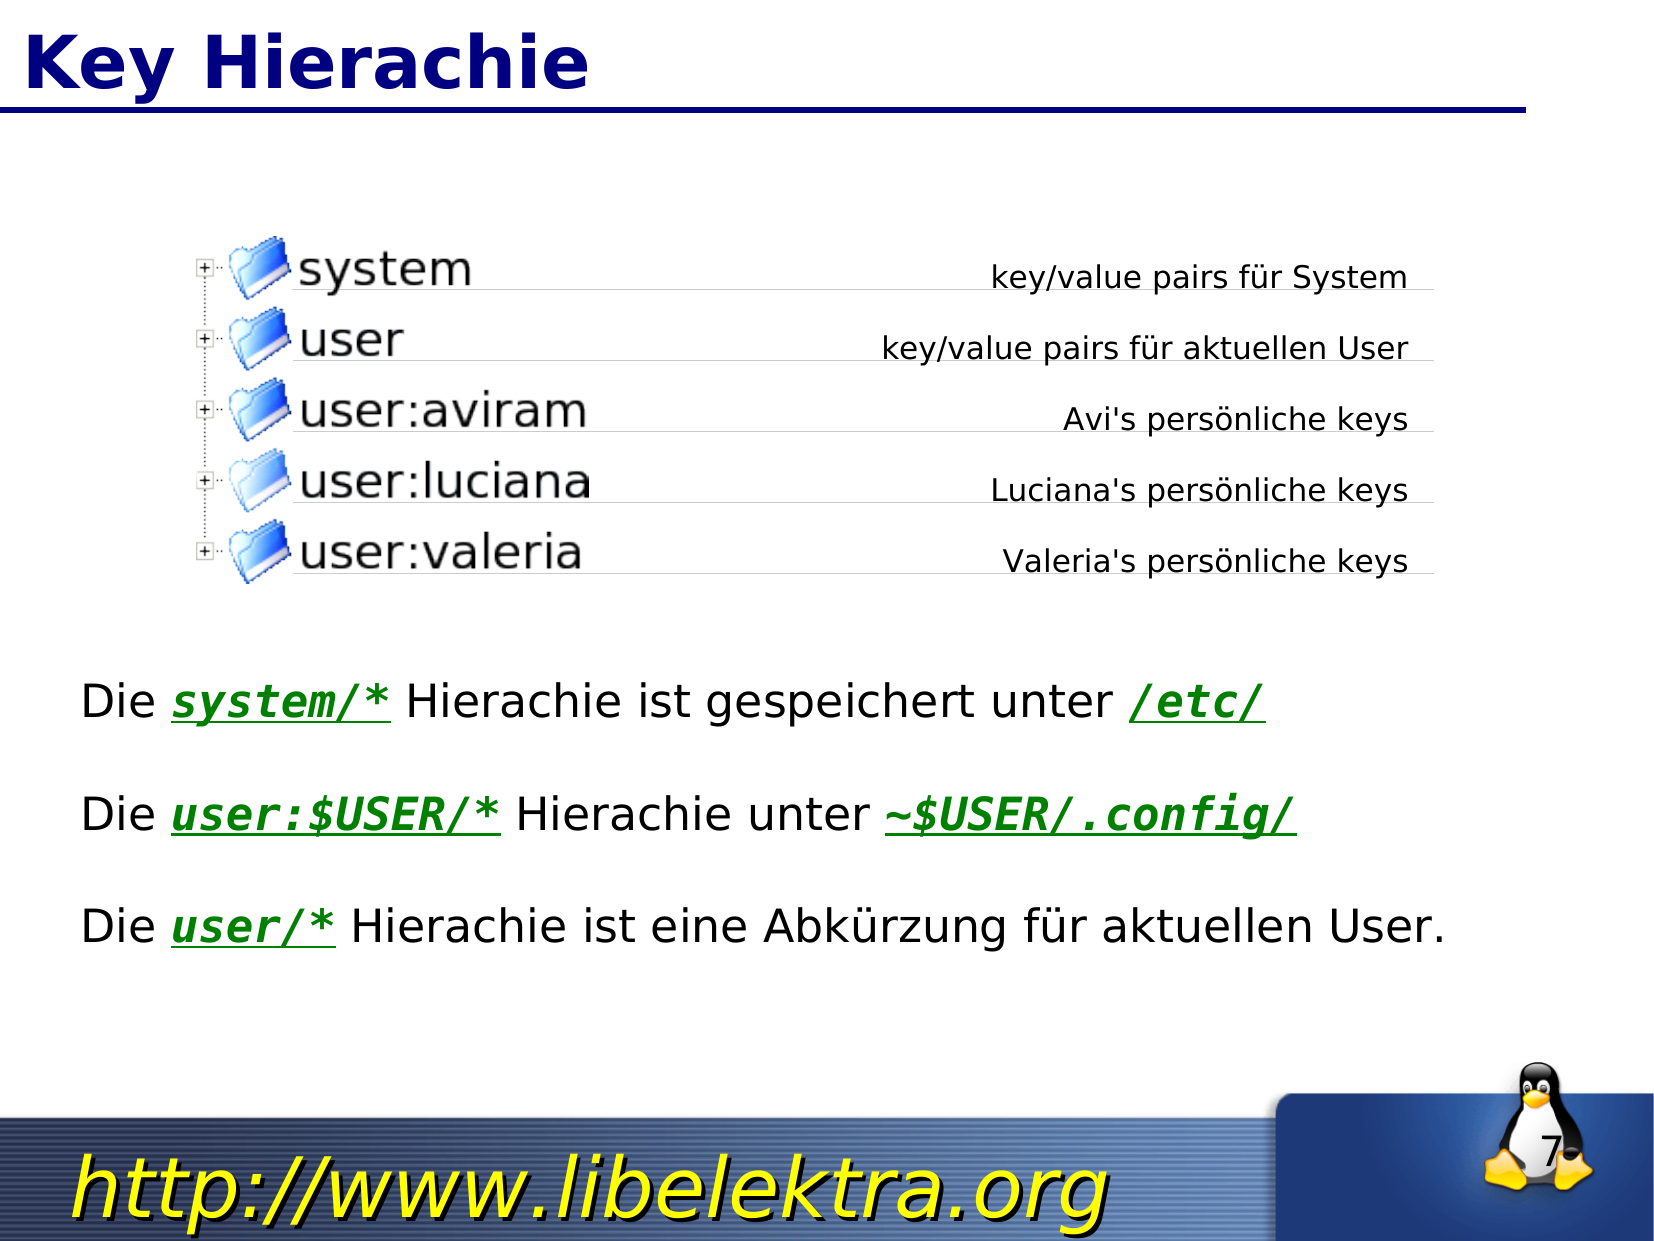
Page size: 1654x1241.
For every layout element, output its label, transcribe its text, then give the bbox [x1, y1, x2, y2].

picture [0, 1061, 1654, 1241]
text_box key/value pairs für aktuellen User [881, 329, 1410, 367]
text_box Avi's persönliche keys [1004, 400, 1410, 438]
list Die system/* Hierachie ist gespeichert unter /etc/ Die user:$USER/* Hierachie unter ~$USER/.config/ Die user/* Hierachie ist eine Abkürzung für aktuellen User. [65, 663, 1568, 1077]
text_box <Nummer> [1312, 1122, 1566, 1178]
text_box key/value pairs für System [990, 258, 1410, 296]
picture [196, 236, 589, 584]
text_box Key Hierachie [22, 14, 1611, 111]
text_box Valeria's persönliche keys [967, 541, 1410, 580]
text_box Luciana's persönliche keys [990, 470, 1410, 509]
